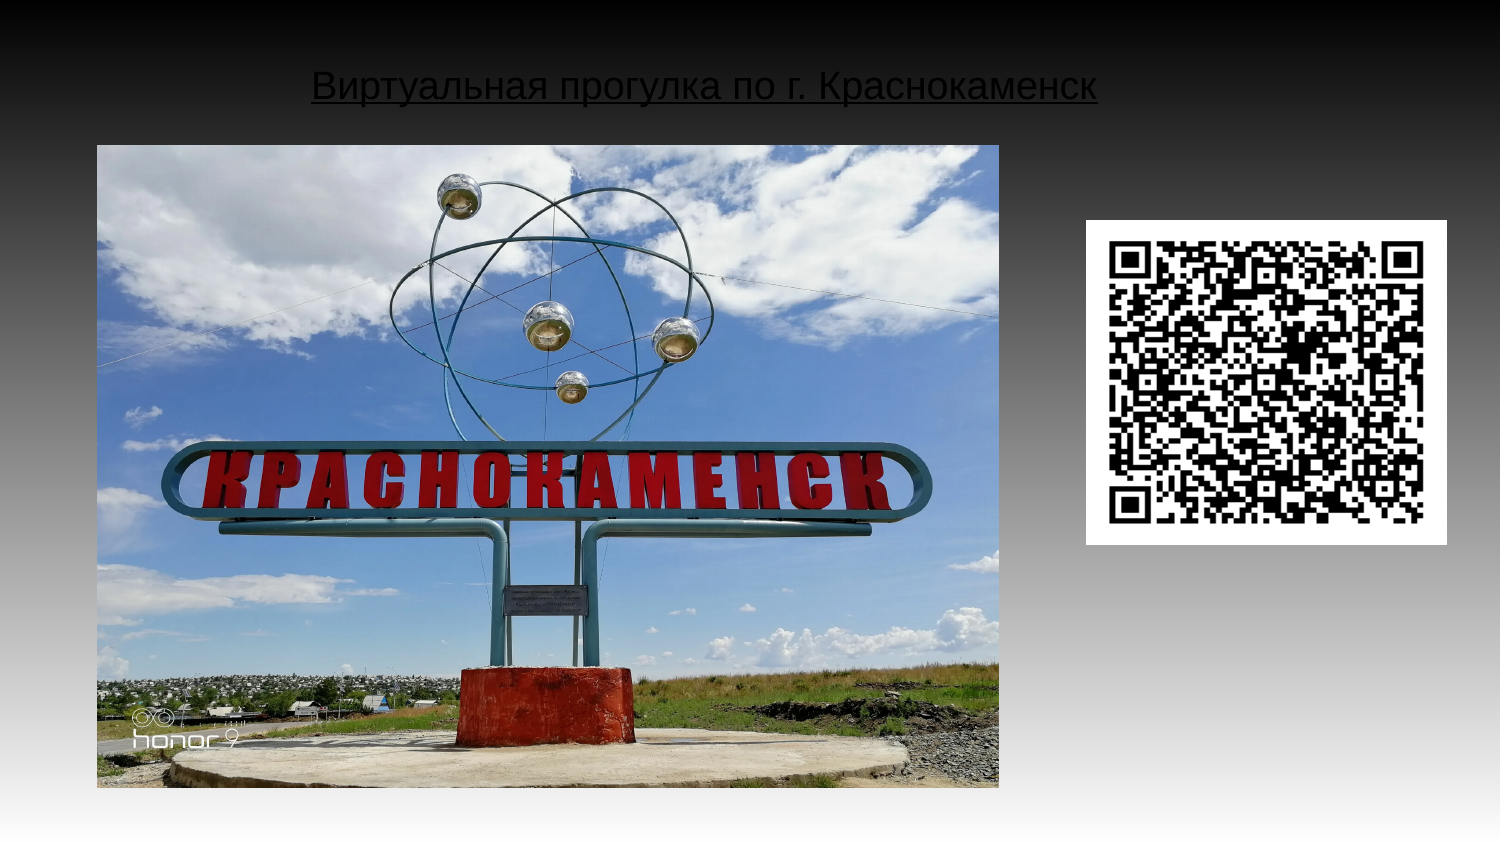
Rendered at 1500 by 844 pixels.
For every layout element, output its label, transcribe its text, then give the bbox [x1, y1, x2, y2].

picture [1086, 220, 1447, 545]
text_box Виртуальная прогулка по г. Краснокаменск [296, 44, 1169, 123]
picture [97, 145, 999, 788]
